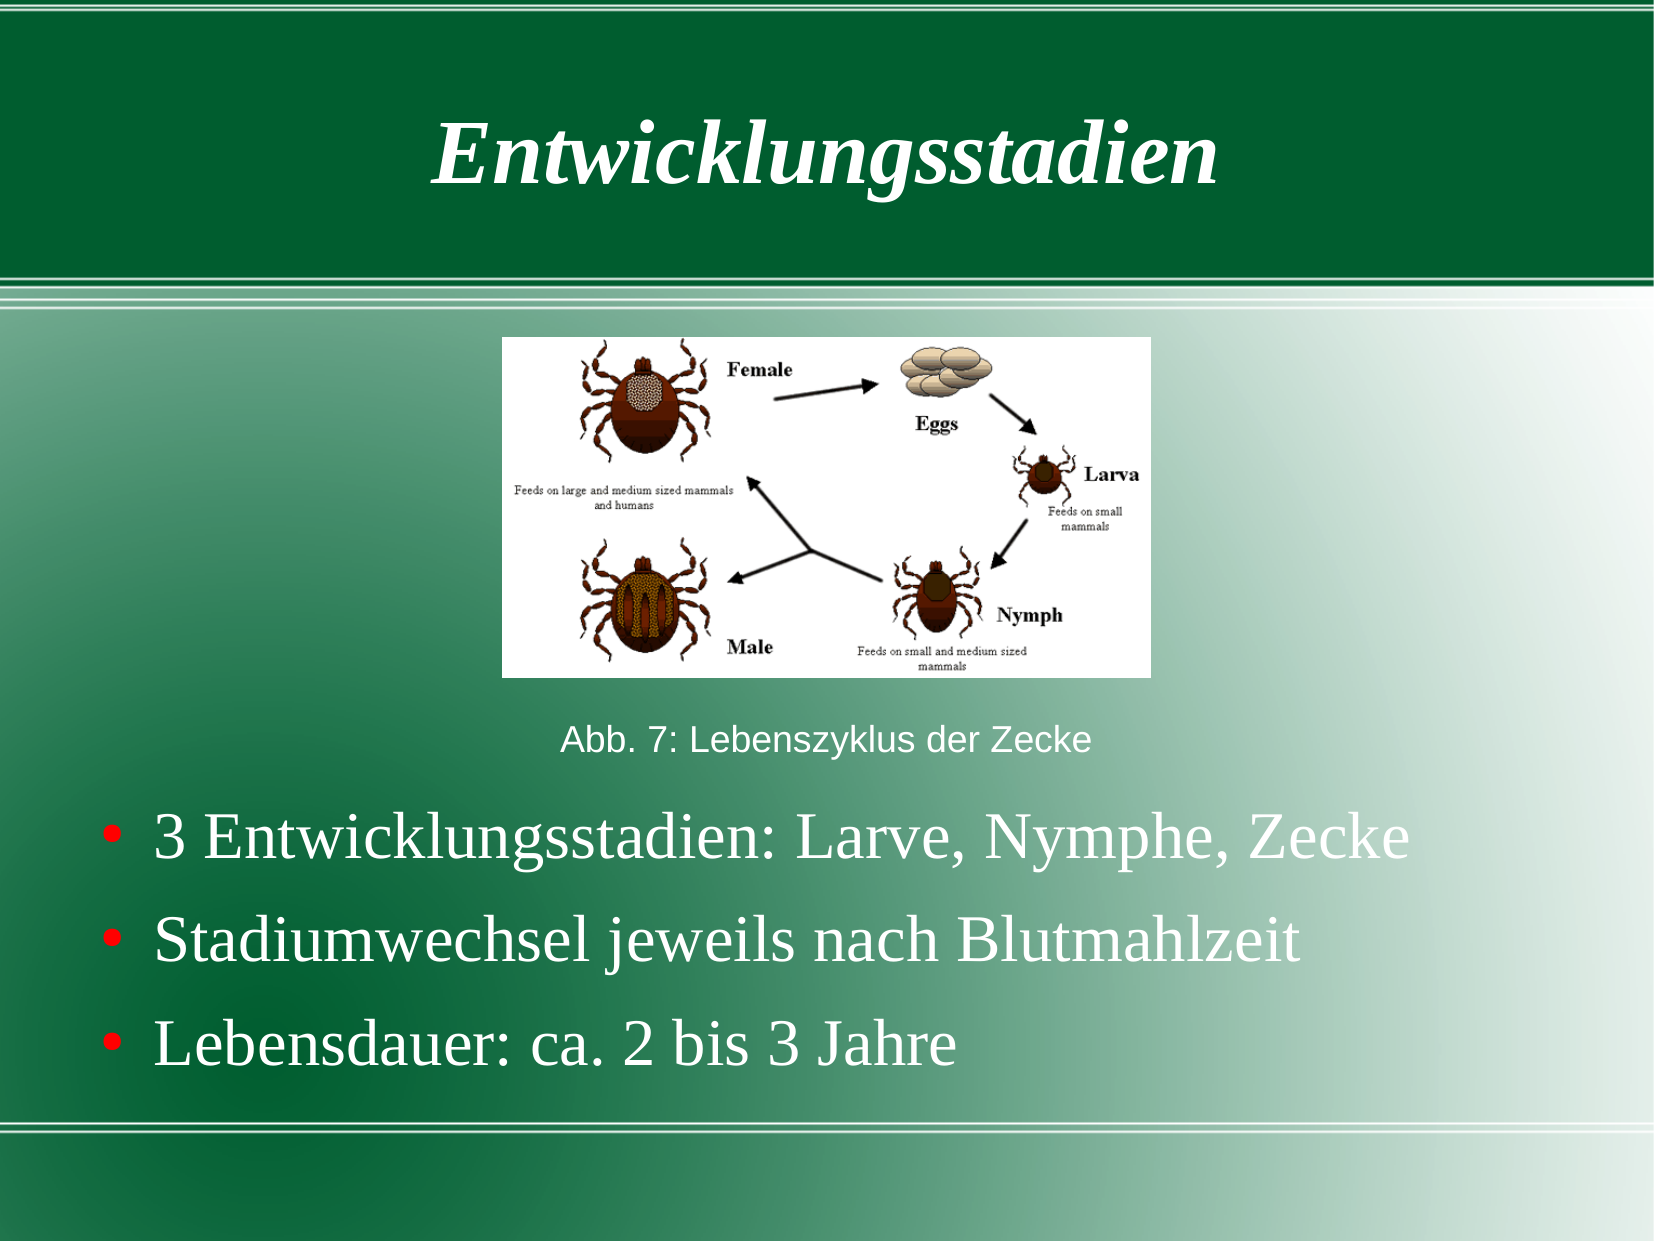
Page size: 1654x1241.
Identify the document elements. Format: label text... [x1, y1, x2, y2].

list 3 Entwicklungsstadien: Larve, Nymphe, Zecke Stadiumwechsel jeweils nach Blutmahlzeit Lebensdauer: ca. 2 bis 3 Jahre [82, 798, 1571, 1081]
picture [0, 0, 1654, 1241]
text_box Abb. 7: Lebenszyklus der Zecke [545, 710, 1109, 768]
title Entwicklungsstadien [82, 49, 1571, 257]
